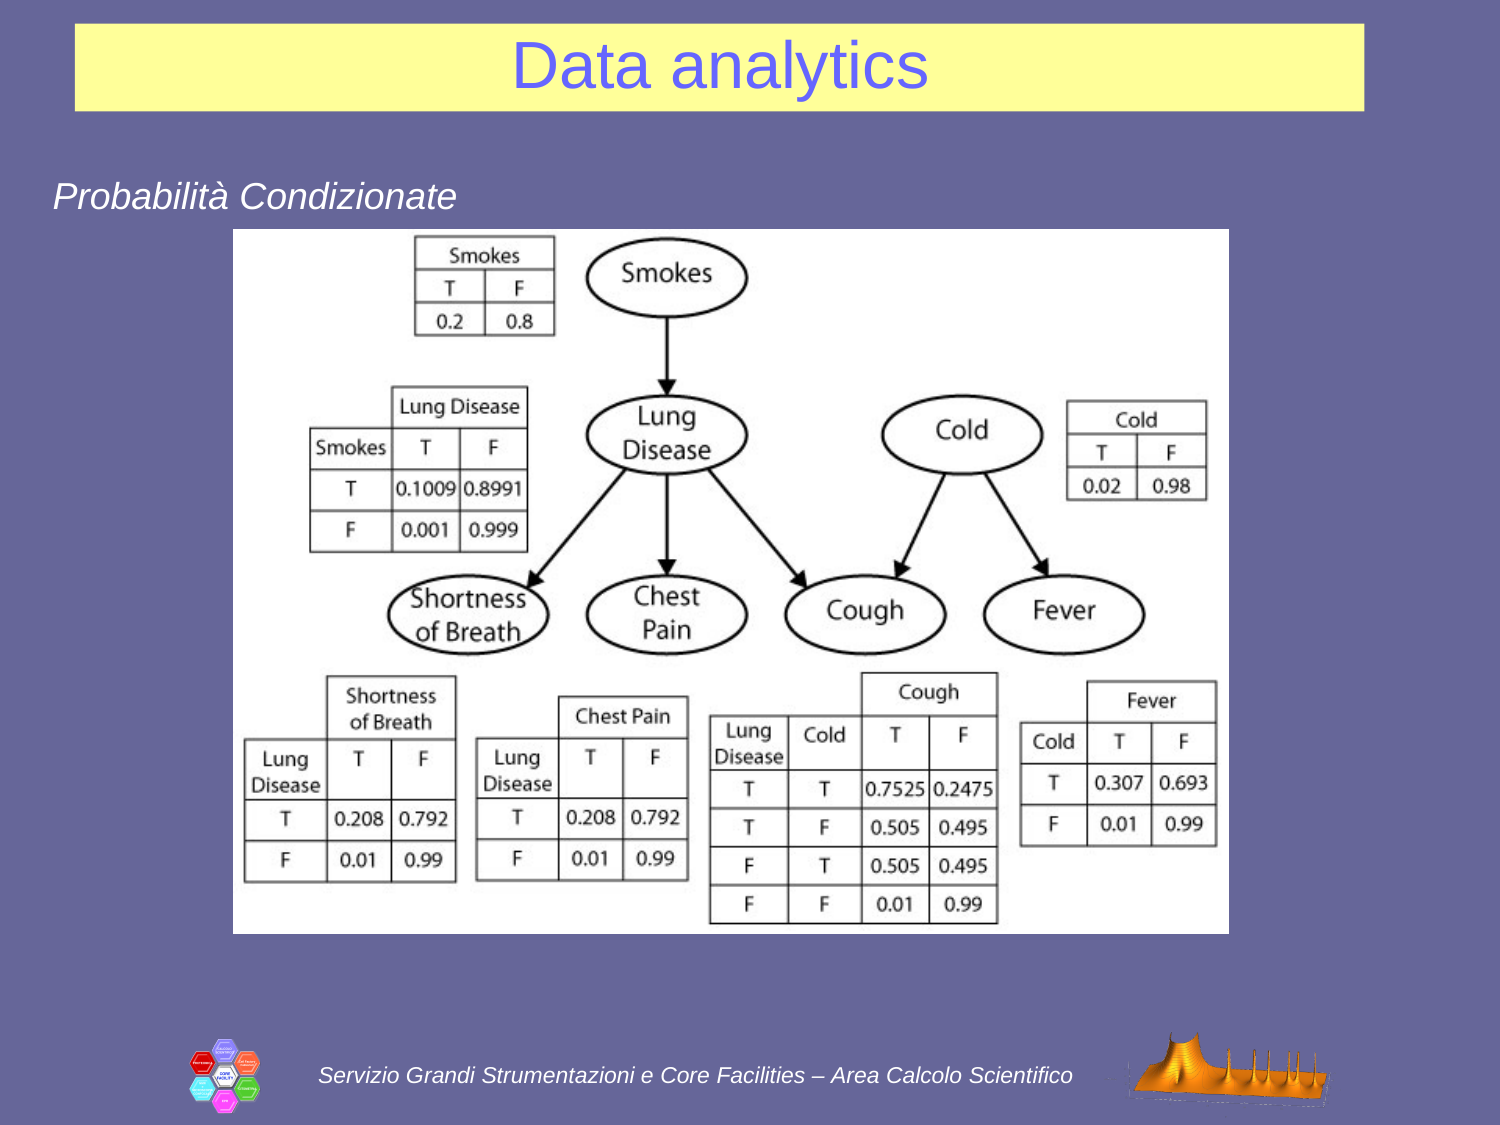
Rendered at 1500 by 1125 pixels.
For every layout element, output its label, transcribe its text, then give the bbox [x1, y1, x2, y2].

picture [1104, 1029, 1341, 1118]
picture [233, 229, 1229, 934]
text_box Data analytics [74, 23, 1365, 112]
picture [183, 1034, 266, 1118]
text_box Probabilità Condizionate [37, 164, 473, 225]
